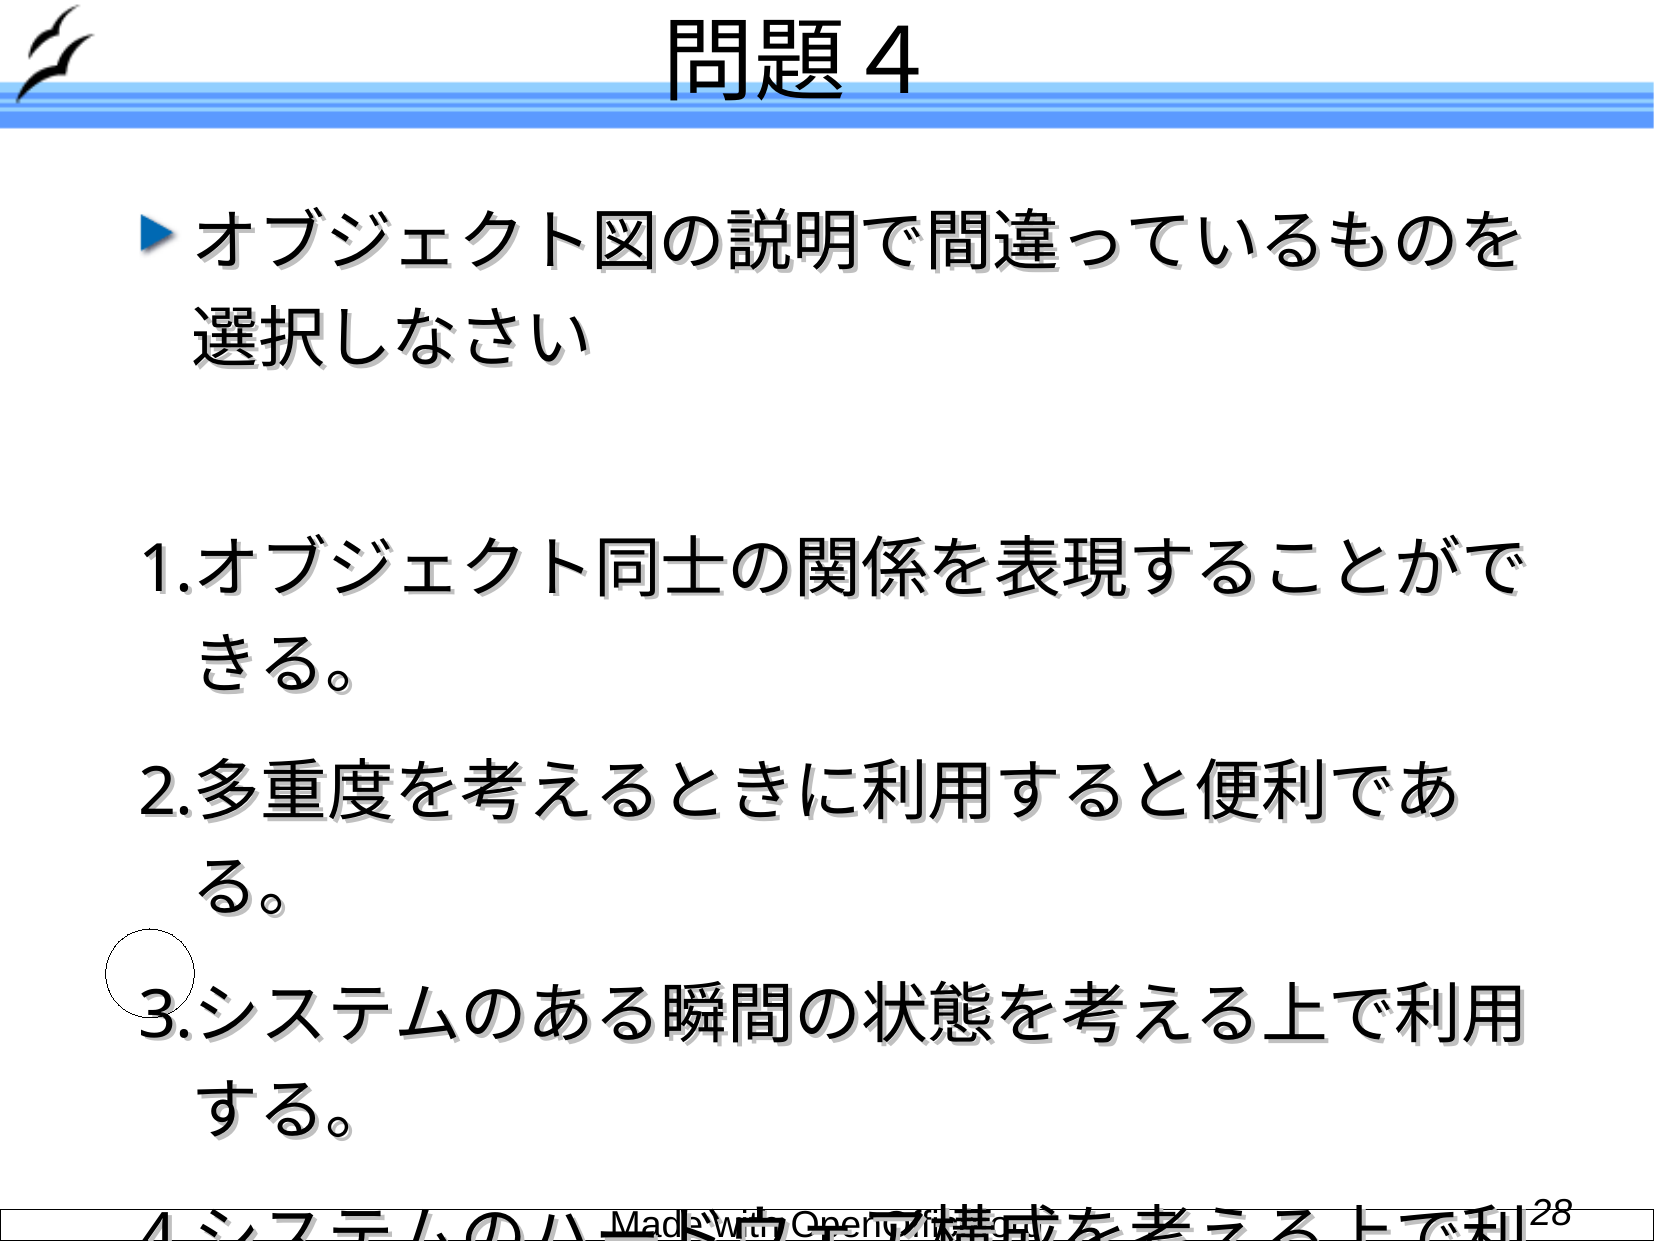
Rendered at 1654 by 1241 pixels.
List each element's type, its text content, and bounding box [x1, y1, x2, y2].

picture [0, 0, 1654, 133]
title 問題４ [94, 0, 1507, 107]
list オブジェクト図の説明で間違っているものを選択しなさい オブジェクト同士の関係を表現することができる。 多重度を考えるときに利用すると便利である。 システムのある瞬間の状態を考える上で利用する。 システムのハードウェア構成を考える上で利用する。 [120, 187, 1533, 1195]
